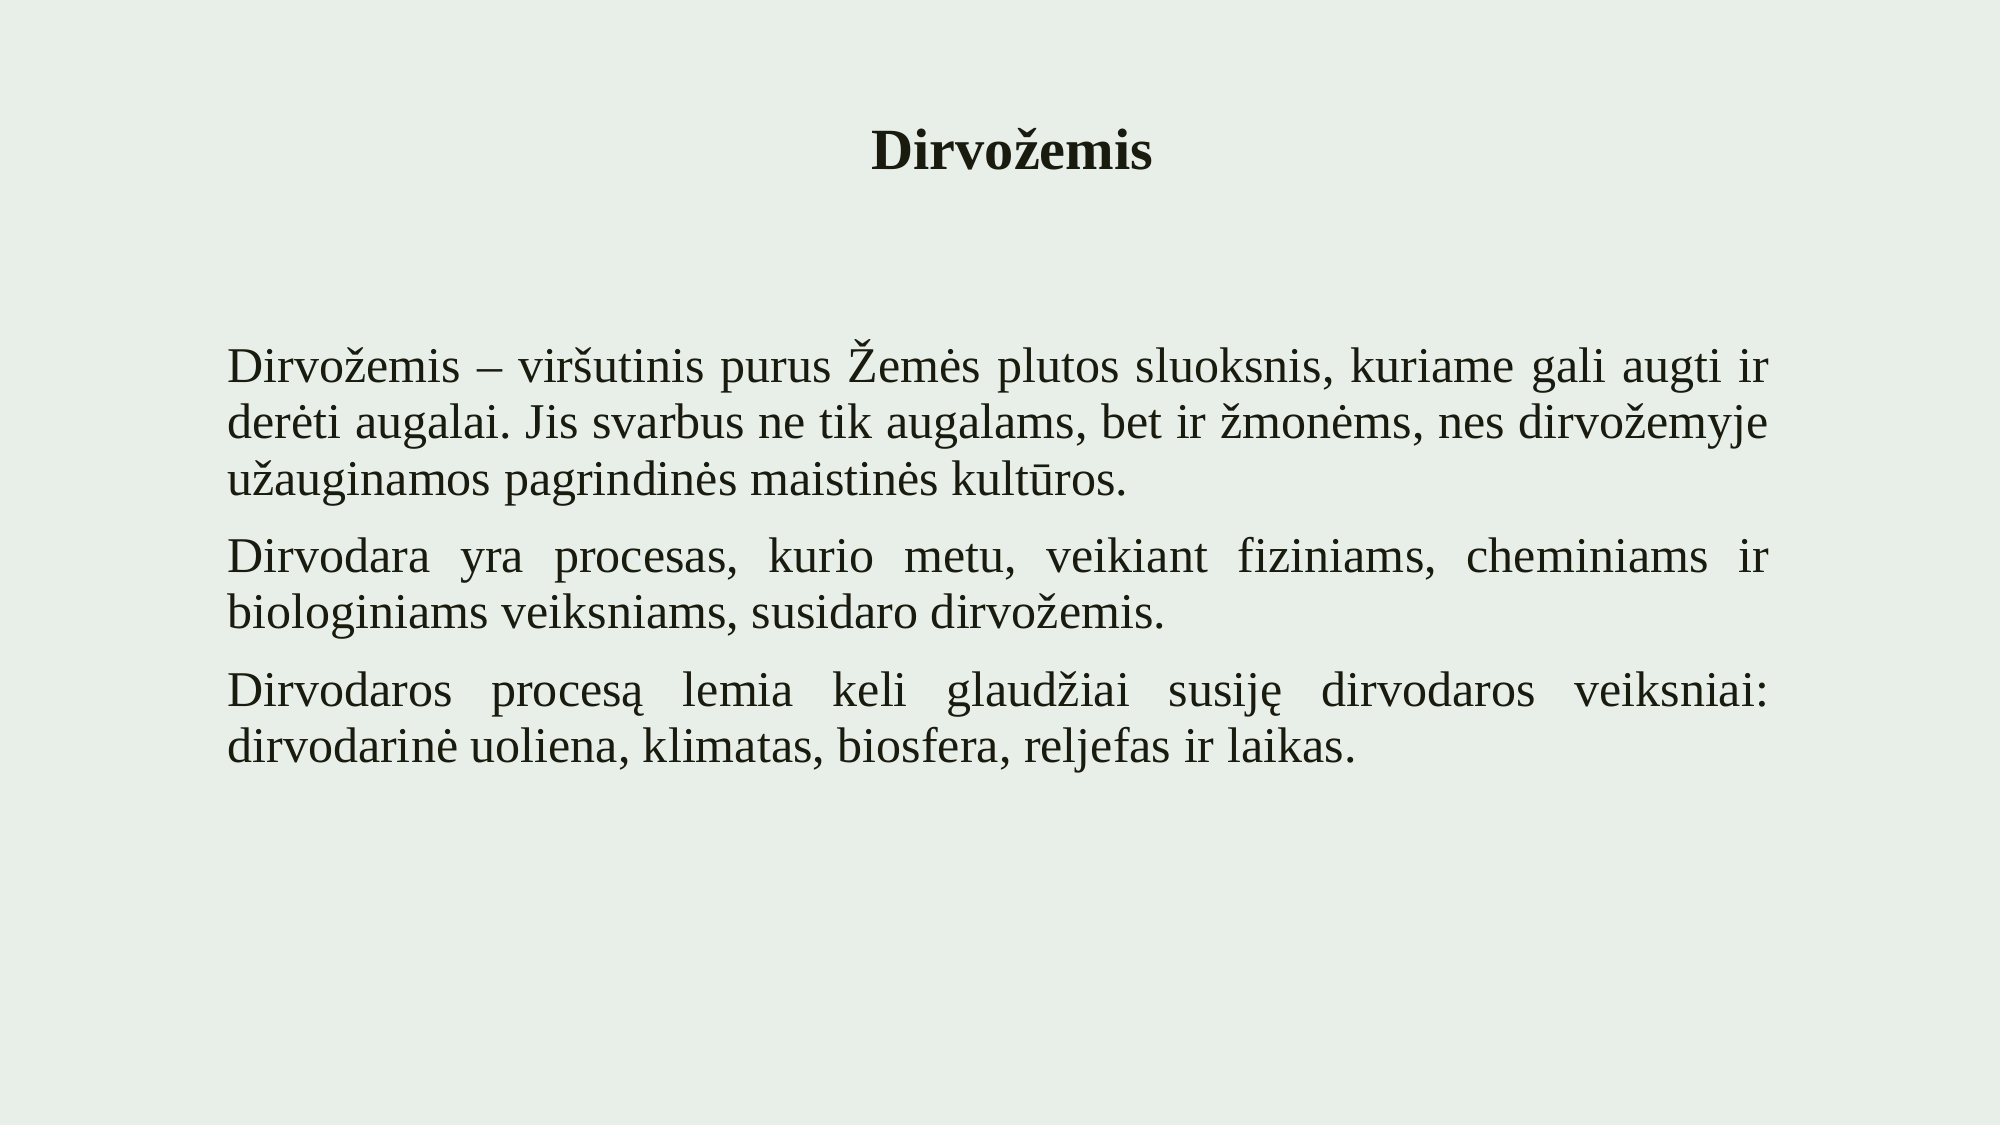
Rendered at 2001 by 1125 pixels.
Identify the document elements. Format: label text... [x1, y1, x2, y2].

title Dirvožemis [225, 112, 1801, 228]
list Dirvožemis – viršutinis purus Žemės plutos sluoksnis, kuriame gali augti ir derėti augalai. Jis svarbus ne tik augalams, bet ir žmonėms, nes dirvožemyje užauginamos pagrindinės maistinės kultūros. Dirvodara yra procesas, kurio metu, veikiant fiziniams, cheminiams ir biologiniams veiksniams, susidaro dirvožemis. Dirvodaros procesą lemia keli glaudžiai susiję dirvodaros veiksniai: dirvodarinė uoliena, klimatas, biosfera, reljefas ir laikas. [212, 329, 1788, 918]
